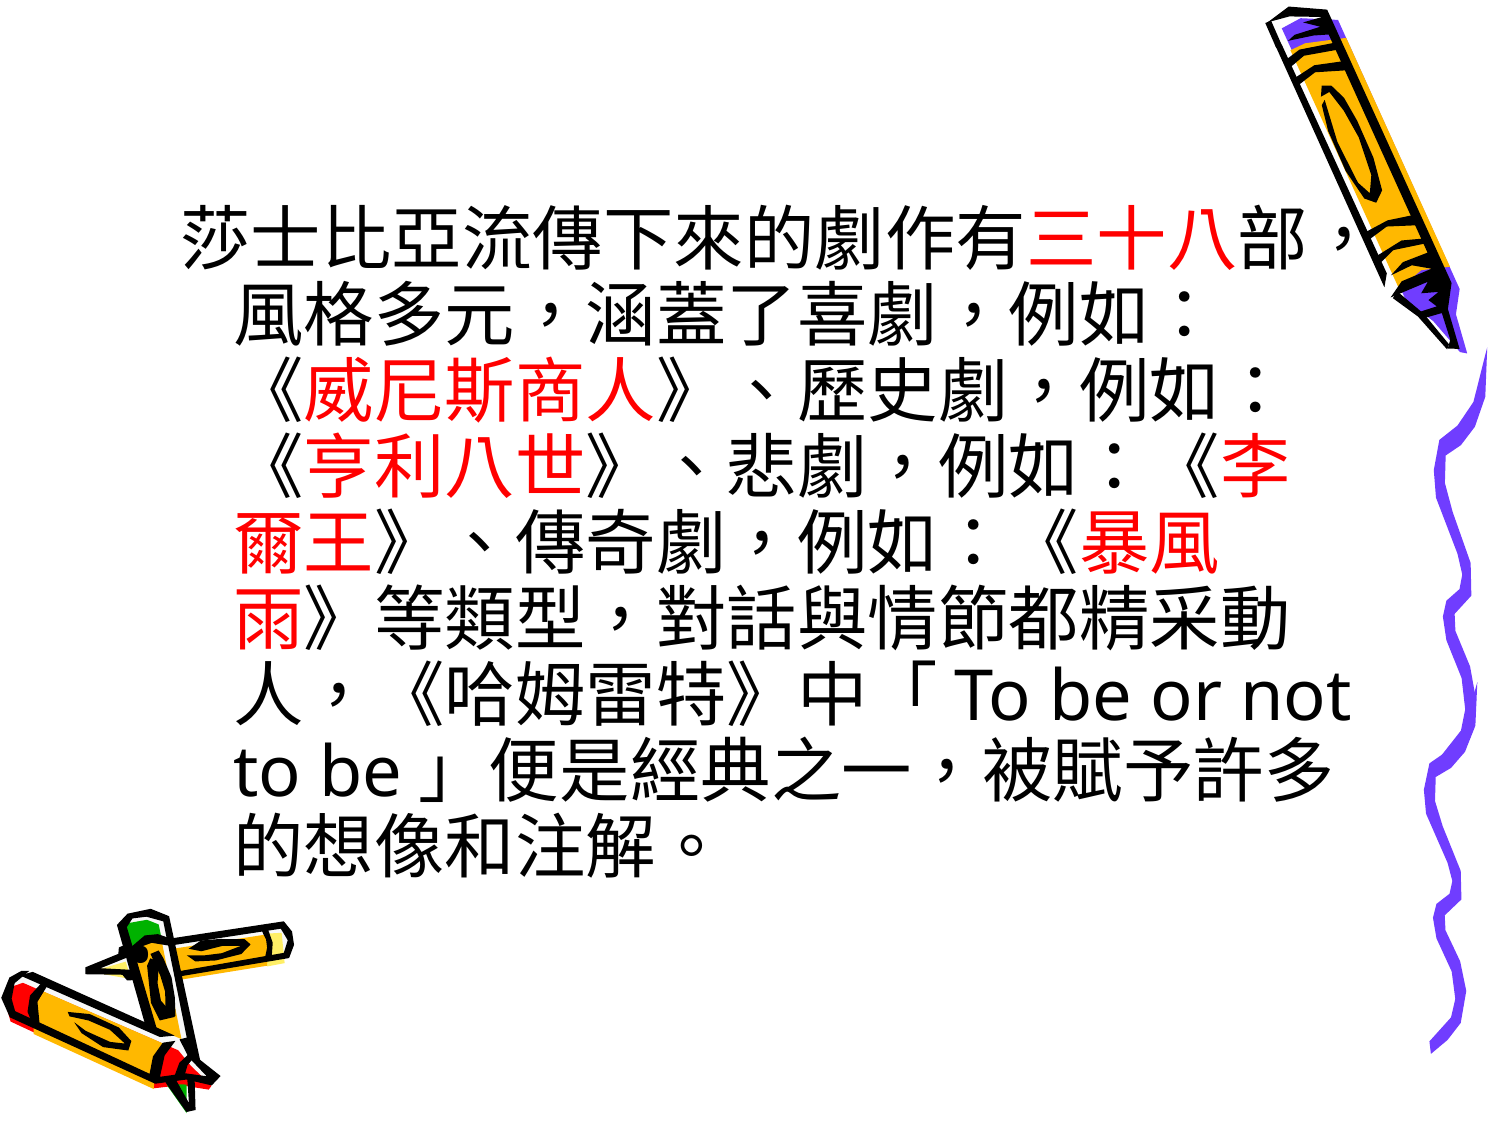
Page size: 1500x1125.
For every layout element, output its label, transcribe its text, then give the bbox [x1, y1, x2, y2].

list 莎士比亞流傳下來的劇作有三十八部，風格多元，涵蓋了喜劇，例如：《威尼斯商人》、歷史劇，例如：《亨利八世》、悲劇，例如：《李爾王》、傳奇劇，例如：《暴風雨》等類型，對話與情節都精采動人，《哈姆雷特》中「To be or not to be」便是經典之一，被賦予許多的想像和注解。 [112, 196, 1375, 901]
